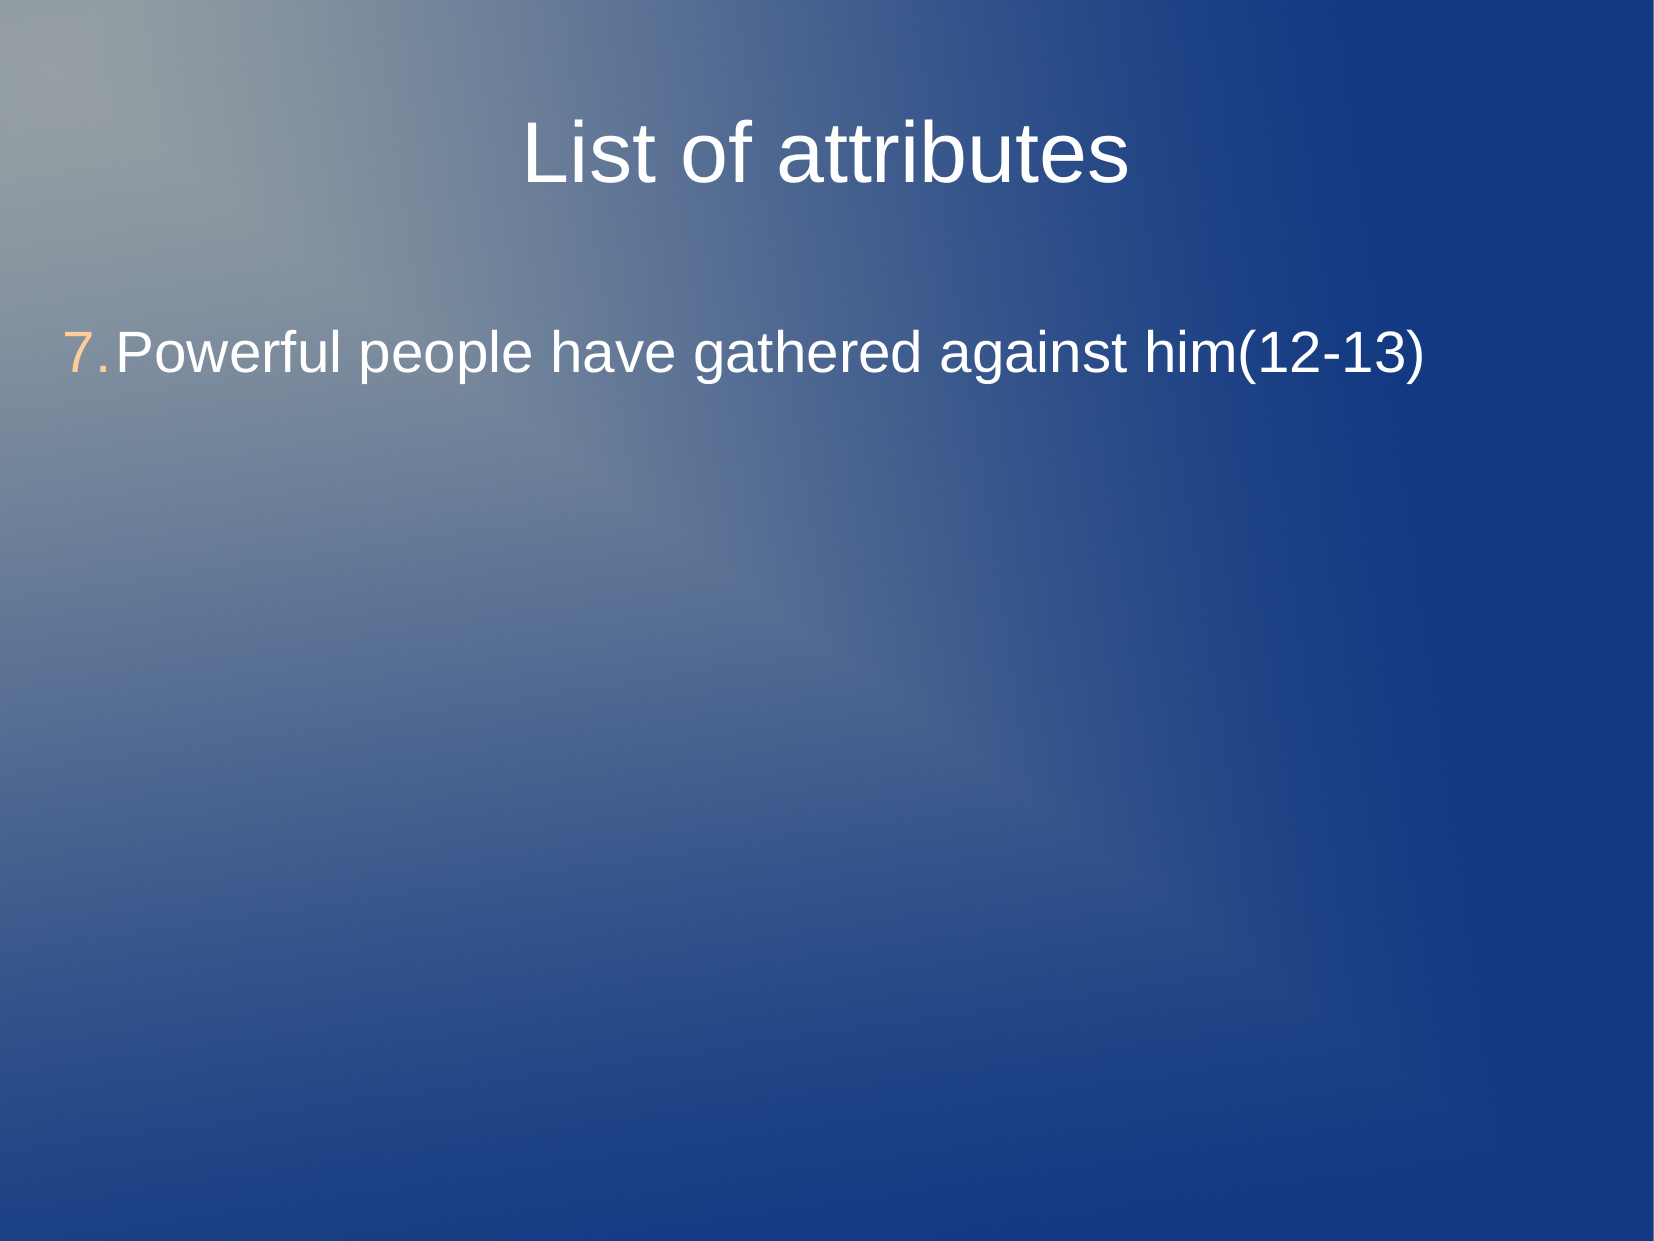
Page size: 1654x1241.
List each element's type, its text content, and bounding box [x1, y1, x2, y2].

picture [0, 0, 1654, 1241]
list Powerful people have gathered against him(12-13) [45, 225, 1534, 1044]
title List of attributes [82, 49, 1571, 257]
